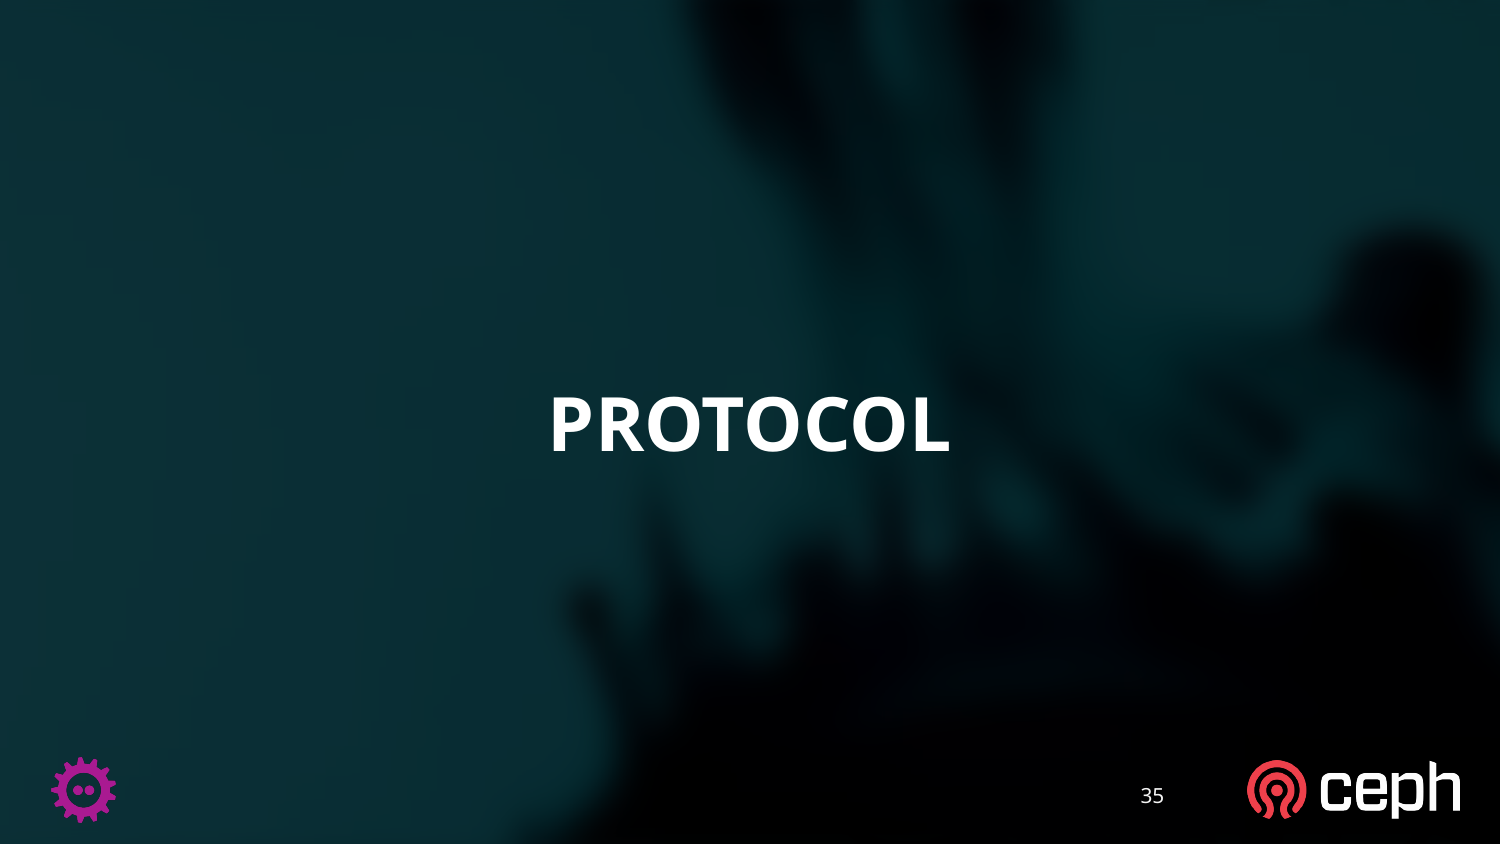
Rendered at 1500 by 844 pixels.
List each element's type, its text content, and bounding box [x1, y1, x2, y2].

slide_number <number> [1089, 764, 1179, 829]
picture [0, 0, 1500, 844]
title PROTOCOL [51, 352, 1449, 491]
